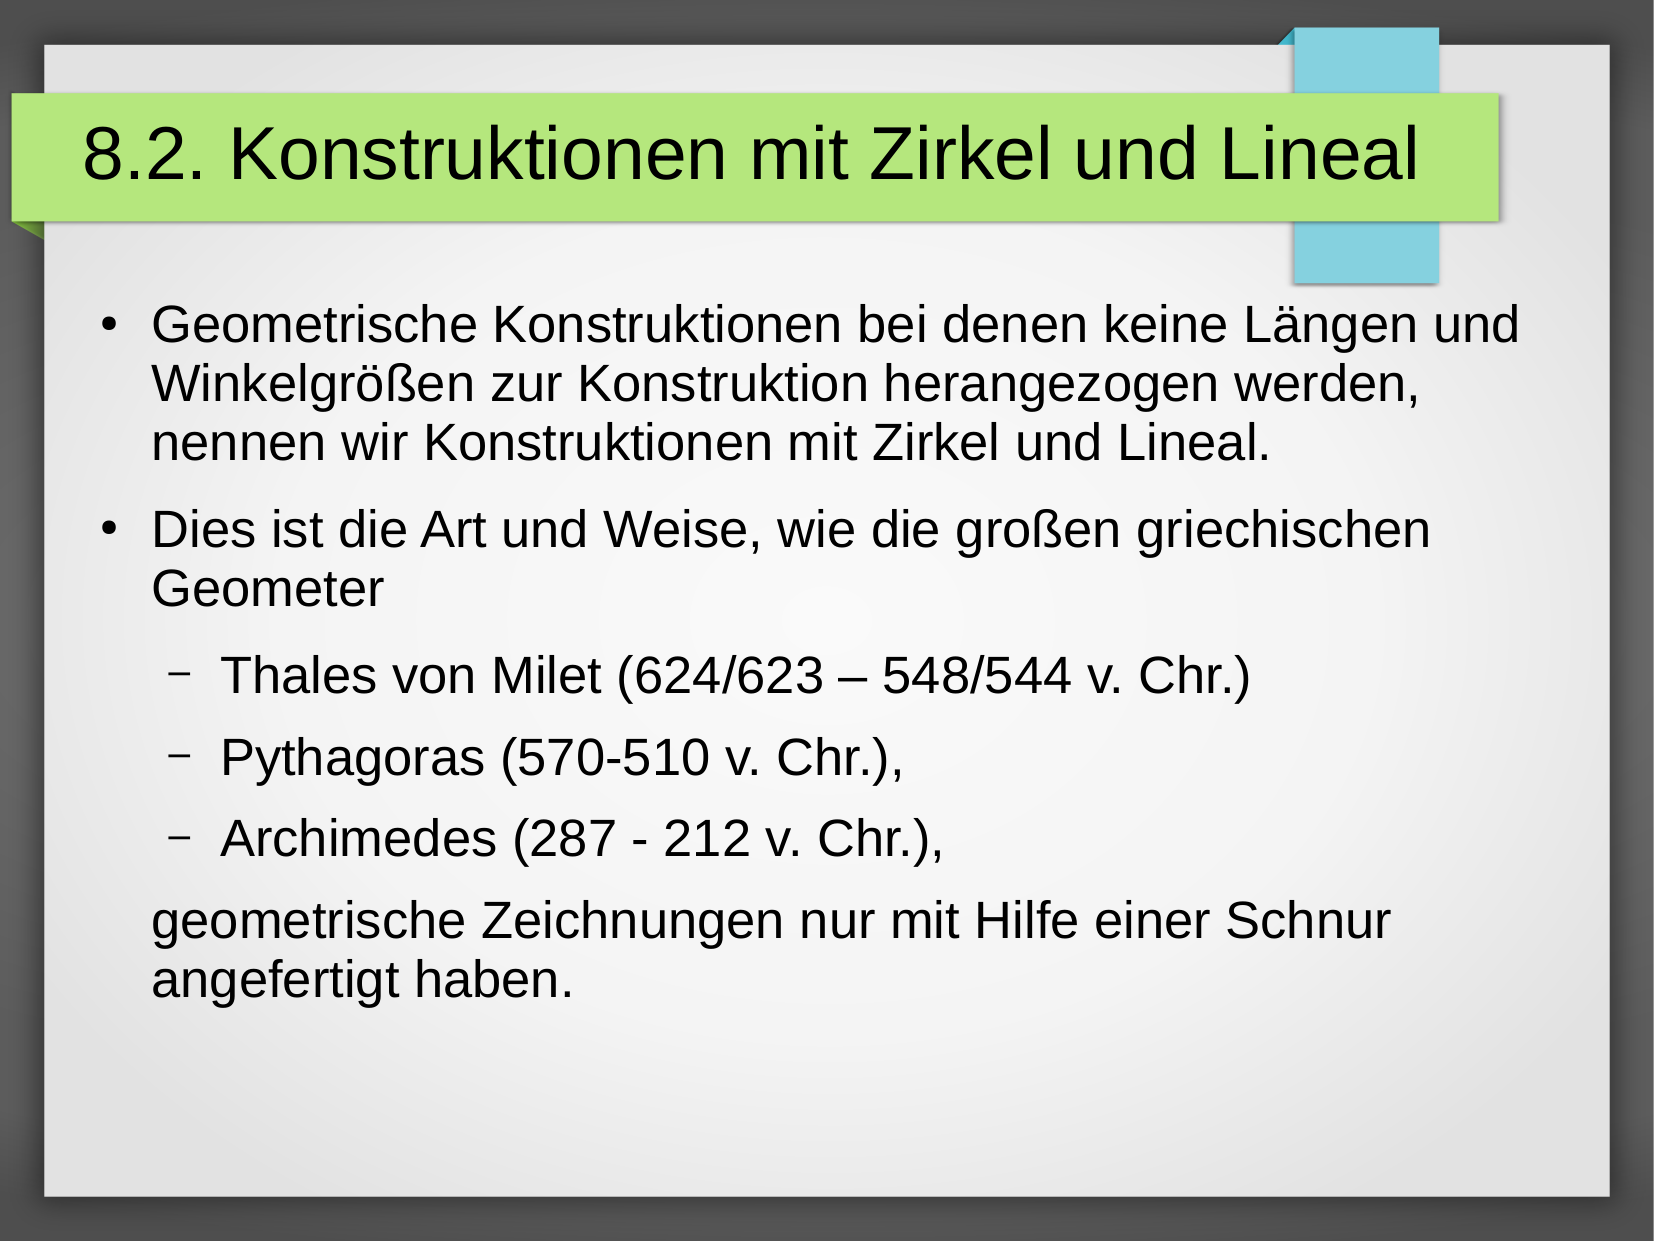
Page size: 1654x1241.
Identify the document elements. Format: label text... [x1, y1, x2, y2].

list Geometrische Konstruktionen bei denen keine Längen und Winkelgrößen zur Konstruktion herangezogen werden, nennen wir Konstruktionen mit Zirkel und Lineal. Dies ist die Art und Weise, wie die großen griechischen Geometer Thales von Milet (624/623 – 548/544 v. Chr.) Pythagoras (570-510 v. Chr.), Archimedes (287 - 212 v. Chr.), geometrische Zeichnungen nur mit Hilfe einer Schnur angefertigt haben. [82, 295, 1548, 1015]
title 8.2. Konstruktionen mit Zirkel und Lineal [82, 69, 1501, 238]
picture [0, 0, 1654, 1241]
